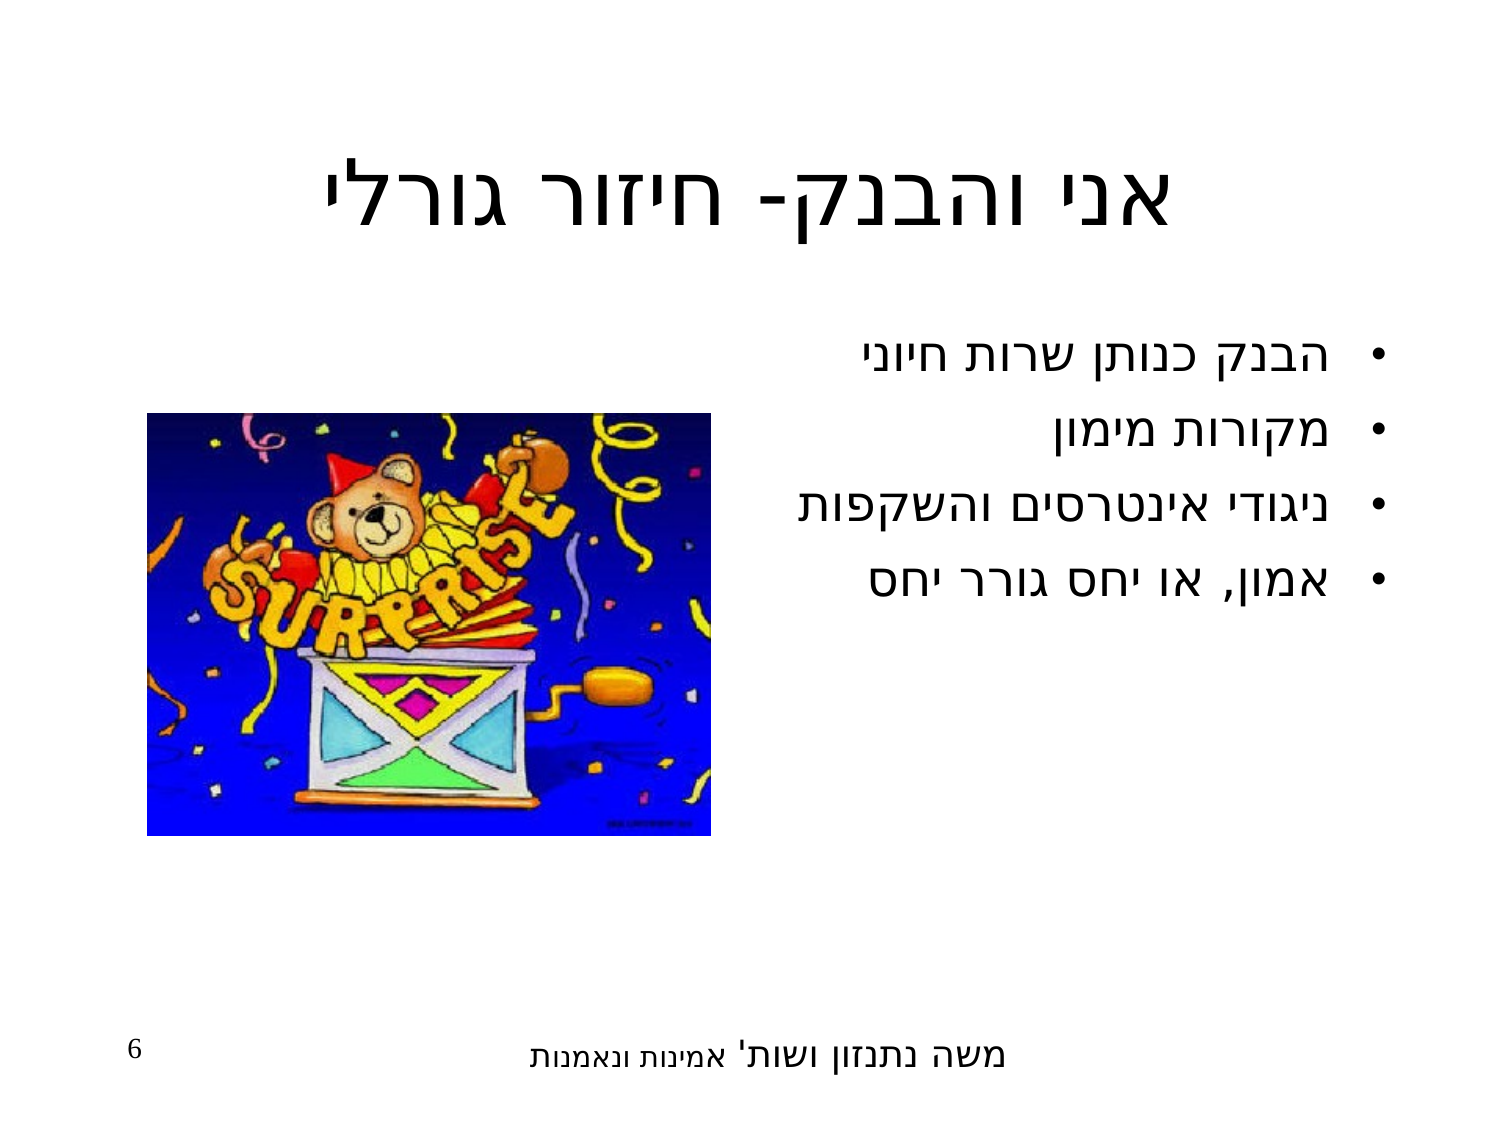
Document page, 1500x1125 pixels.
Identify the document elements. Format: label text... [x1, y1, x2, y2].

title אני והבנק- חיזור גורלי [112, 99, 1388, 288]
list הבנק כנותן שרות חיוני מקורות מימון ניגודי אינטרסים והשקפות אמון, או יחס גורר יחס [797, 324, 1388, 978]
picture [147, 413, 711, 836]
